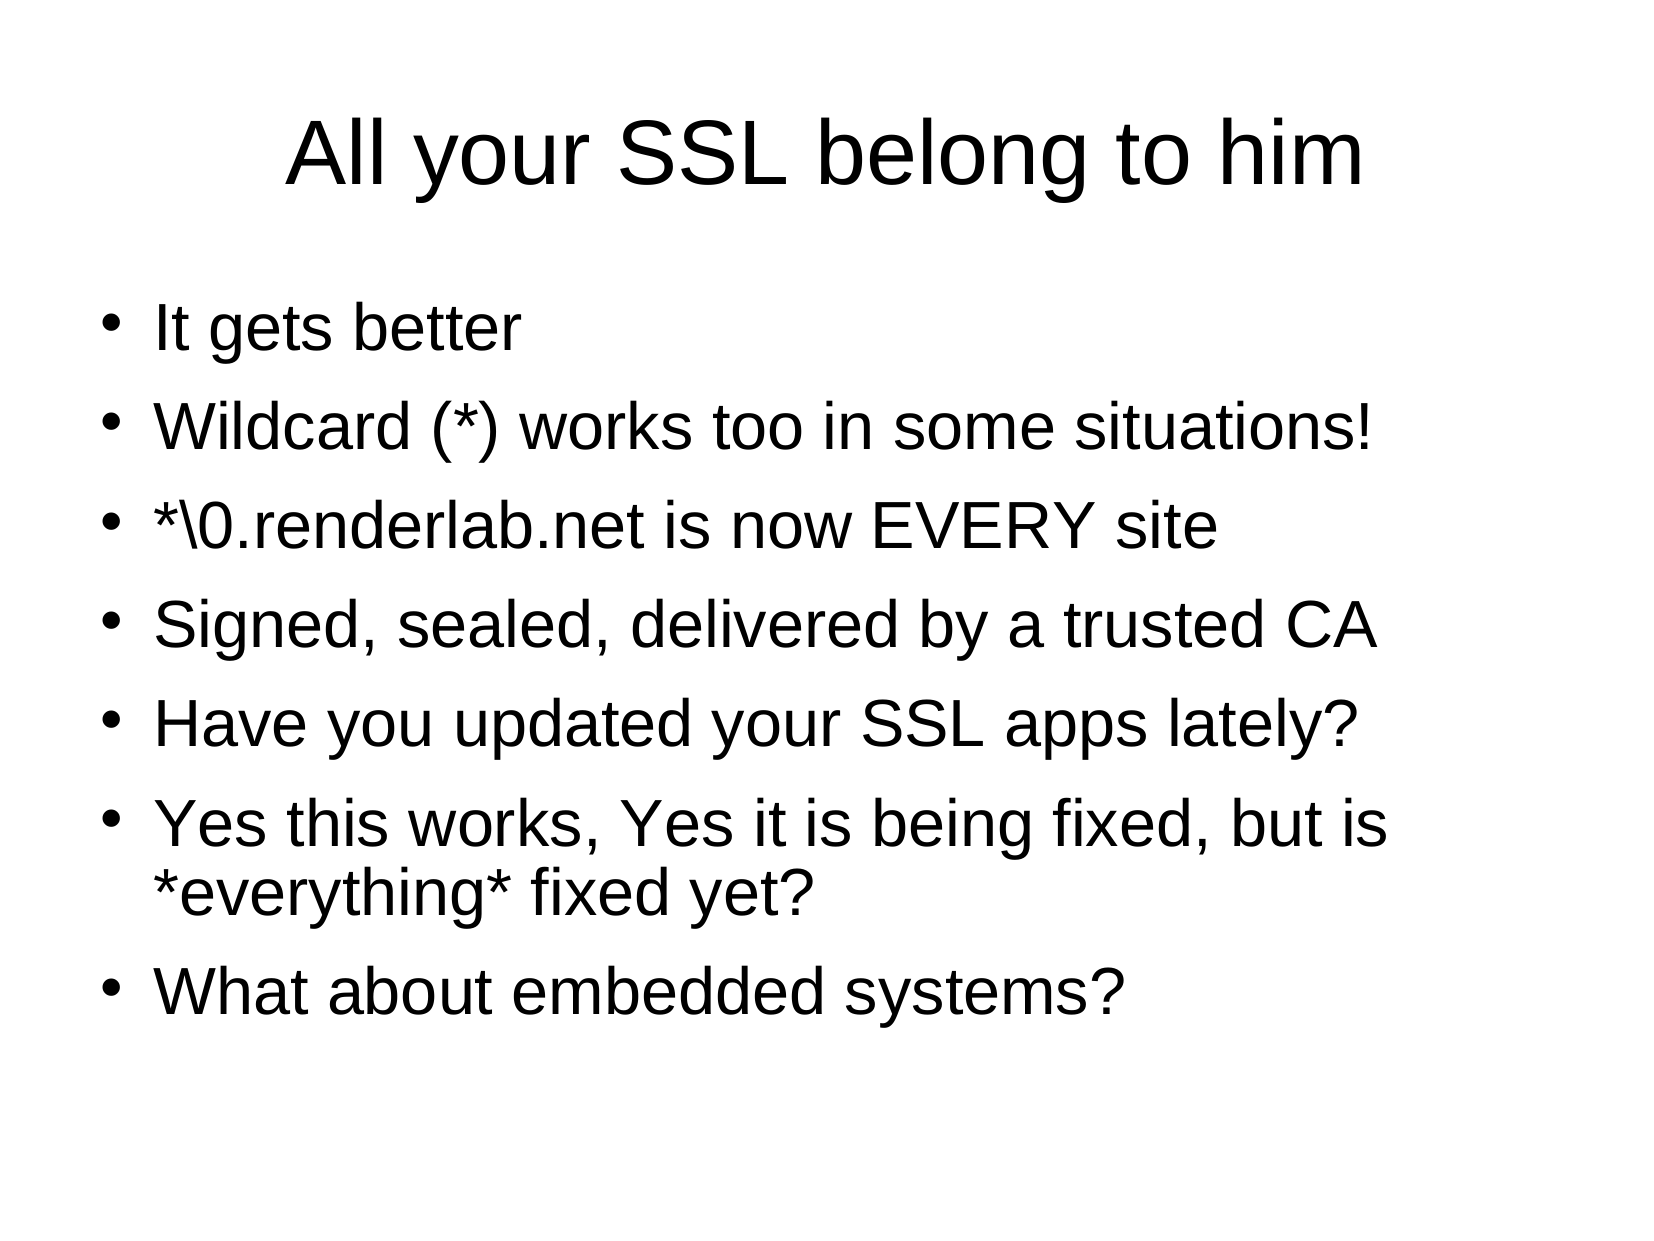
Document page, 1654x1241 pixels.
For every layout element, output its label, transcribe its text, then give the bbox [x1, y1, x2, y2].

title All your SSL belong to him [82, 56, 1571, 249]
list It gets better Wildcard (*) works too in some situations! *\0.renderlab.net is now EVERY site Signed, sealed, delivered by a trusted CA Have you updated your SSL apps lately? Yes this works, Yes it is being fixed, but is *everything* fixed yet? What about embedded systems? [82, 290, 1571, 1094]
